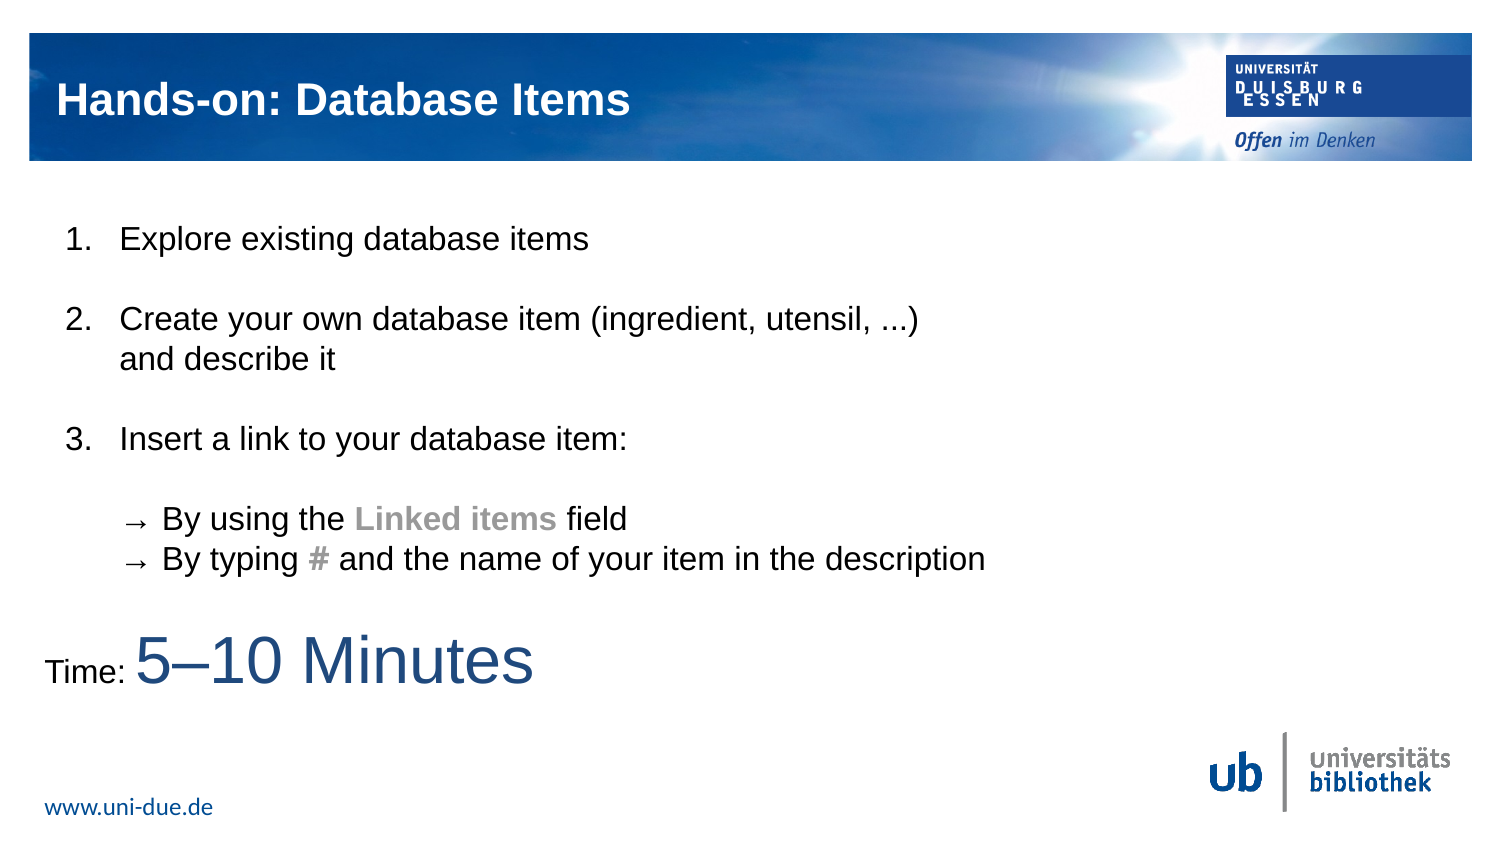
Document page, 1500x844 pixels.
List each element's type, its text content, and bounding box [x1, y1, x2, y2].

picture [1210, 732, 1450, 812]
text_box www.uni-due.de [29, 782, 263, 843]
text_box Hands-on: Database Items [26, 43, 1161, 150]
text_box Explore existing database items Create your own database item (ingredient, utensil, ...) and describe it Insert a link to your database item: → By using the Linked items field → By typing # and the name of your item in the description Time: 5–10 Minutes [29, 177, 1016, 758]
picture [29, 33, 1471, 161]
